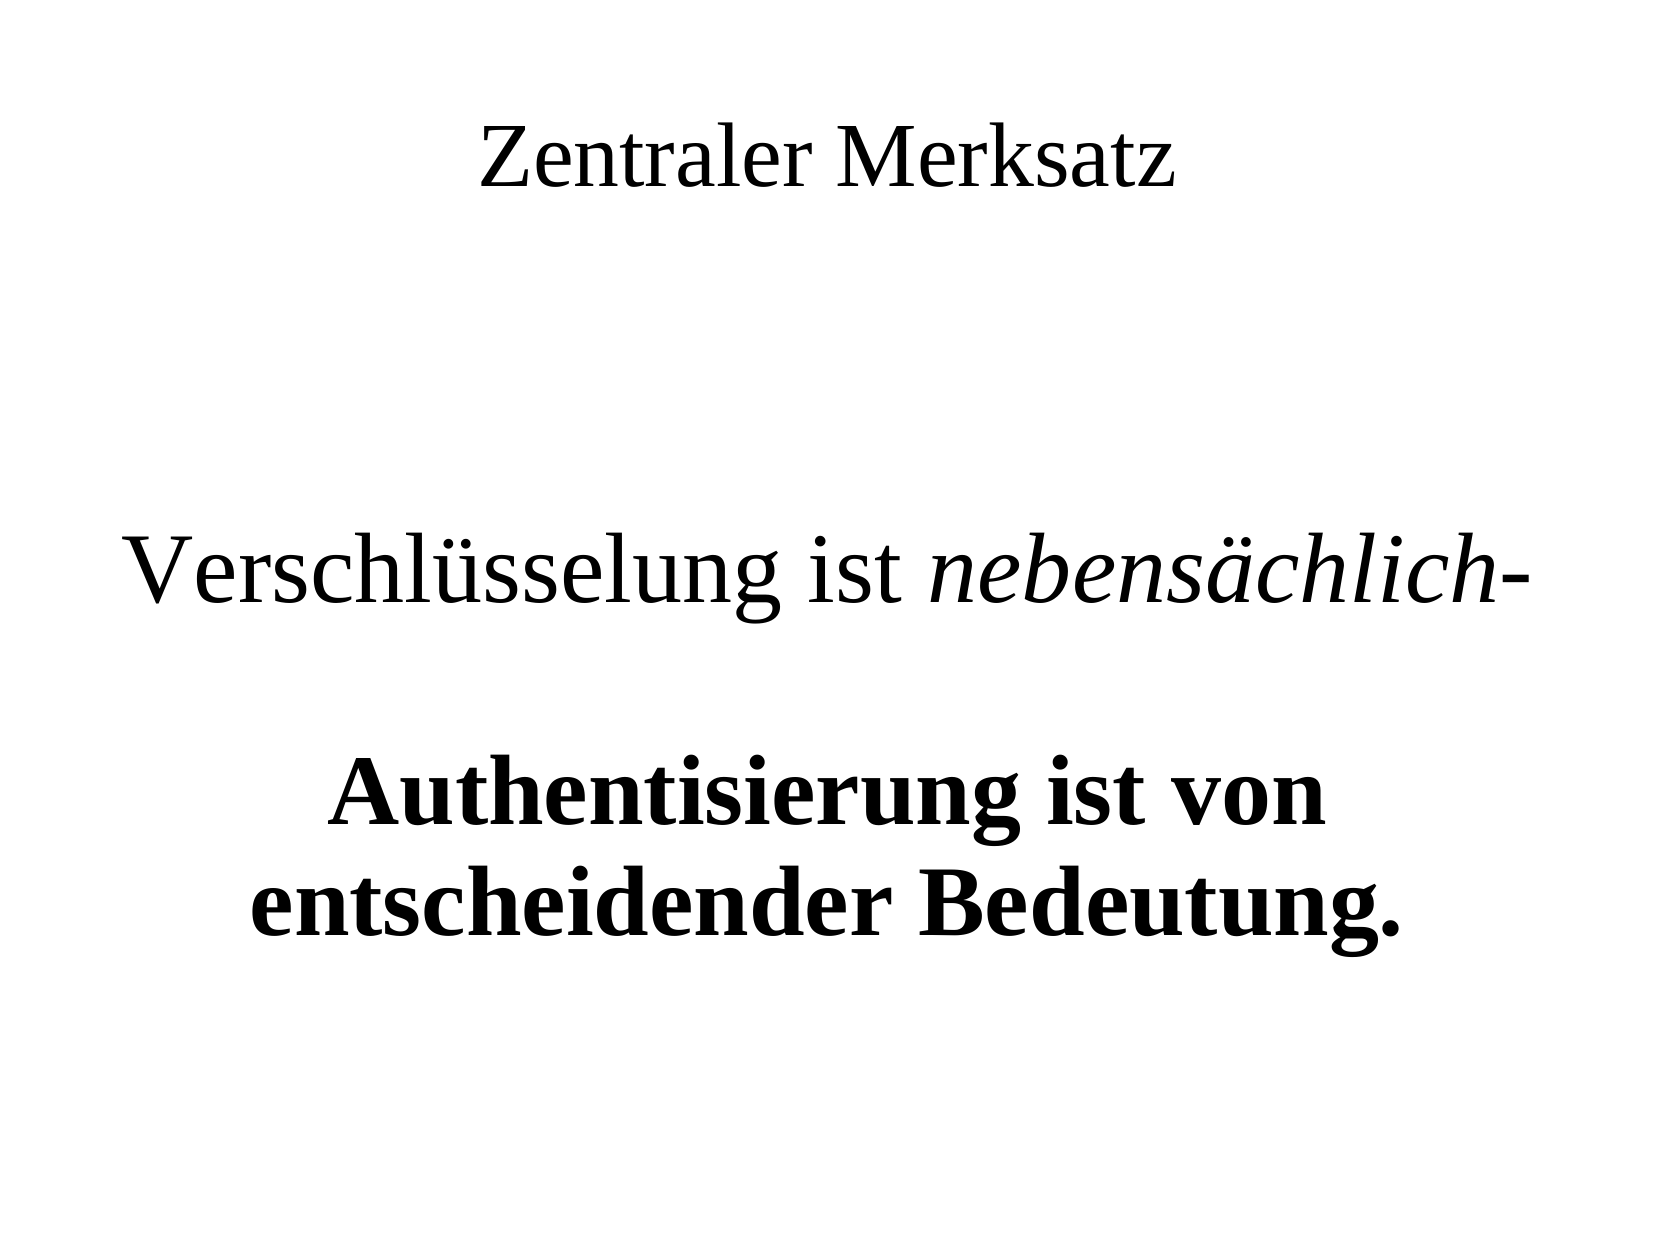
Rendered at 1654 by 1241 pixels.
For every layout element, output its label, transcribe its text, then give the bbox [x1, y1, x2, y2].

subtitle Verschlüsselung ist nebensächlich- Authentisierung ist von entscheidender Bedeutung. [121, 344, 1534, 1127]
title Zentraler Merksatz [121, 102, 1534, 311]
